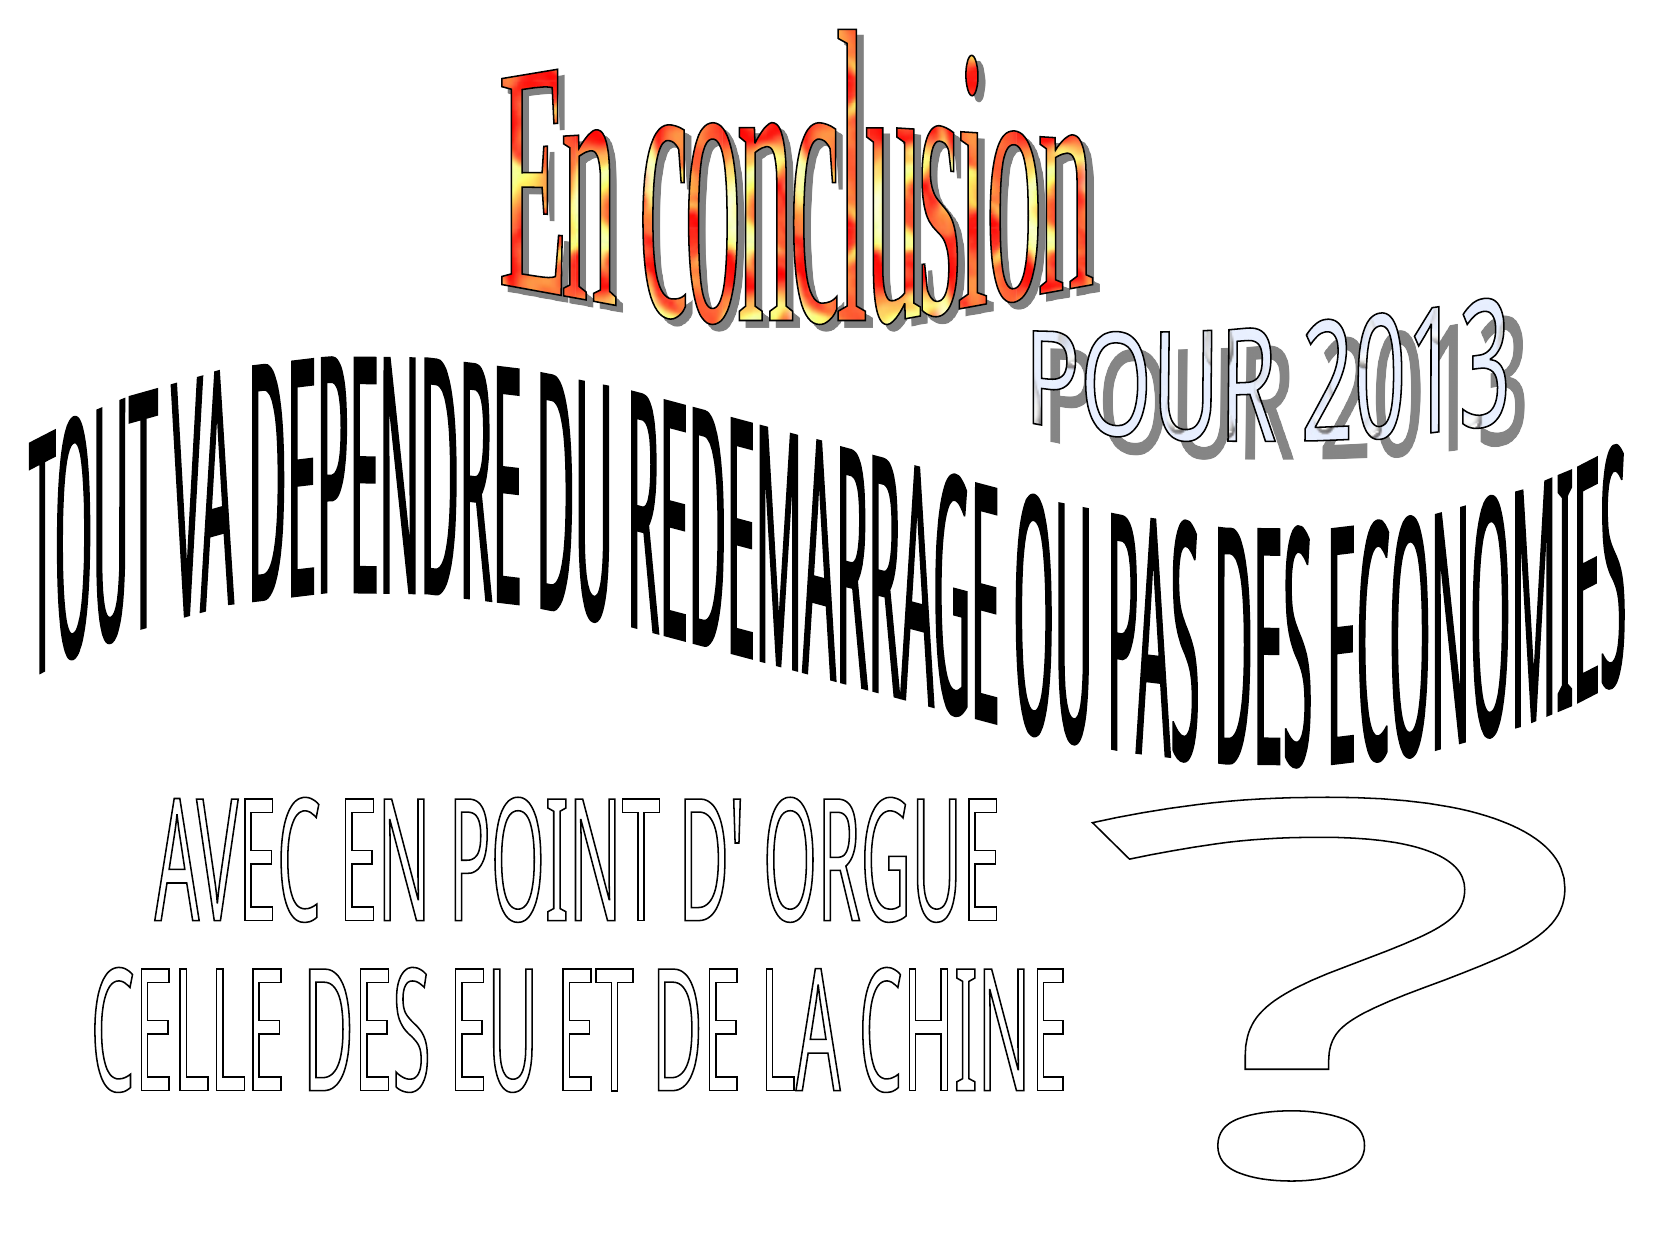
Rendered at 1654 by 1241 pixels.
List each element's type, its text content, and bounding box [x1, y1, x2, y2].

text_box TOUT VA DEPENDRE DU REDEMARRAGE OU PAS DES ECONOMIES [1515, 478, 1552, 728]
text_box AVEC EN POINT D' ORGUE CELLE DES EU ET DE LA CHINE [968, 799, 997, 921]
text_box TOUT VA DEPENDRE DU REDEMARRAGE OU PAS DES ECONOMIES [693, 407, 724, 647]
text_box TOUT VA DEPENDRE DU REDEMARRAGE OU PAS DES ECONOMIES [1359, 520, 1389, 763]
text_box AVEC EN POINT D' ORGUE CELLE DES EU ET DE LA CHINE [658, 969, 699, 1091]
text_box TOUT VA DEPENDRE DU REDEMARRAGE OU PAS DES ECONOMIES [1435, 506, 1466, 751]
text_box TOUT VA DEPENDRE DU REDEMARRAGE OU PAS DES ECONOMIES [29, 430, 56, 674]
text_box TOUT VA DEPENDRE DU REDEMARRAGE OU PAS DES ECONOMIES [497, 366, 519, 605]
text_box TOUT VA DEPENDRE DU REDEMARRAGE OU PAS DES ECONOMIES [975, 483, 997, 725]
text_box TOUT VA DEPENDRE DU REDEMARRAGE OU PAS DES ECONOMIES [1392, 515, 1428, 759]
text_box TOUT VA DEPENDRE DU REDEMARRAGE OU PAS DES ECONOMIES [425, 358, 456, 595]
text_box POUR 2013 [1033, 330, 1076, 426]
text_box TOUT VA DEPENDRE DU REDEMARRAGE OU PAS DES ECONOMIES [1136, 518, 1171, 758]
text_box AVEC EN POINT D' ORGUE CELLE DES EU ET DE LA CHINE [767, 797, 814, 923]
text_box AVEC EN POINT D' ORGUE CELLE DES EU ET DE LA CHINE [862, 967, 901, 1093]
text_box TOUT VA DEPENDRE DU REDEMARRAGE OU PAS DES ECONOMIES [97, 398, 125, 644]
text_box AVEC EN POINT D' ORGUE CELLE DES EU ET DE LA CHINE [281, 797, 319, 923]
text_box TOUT VA DEPENDRE DU REDEMARRAGE OU PAS DES ECONOMIES [1059, 503, 1089, 745]
text_box TOUT VA DEPENDRE DU REDEMARRAGE OU PAS DES ECONOMIES [1016, 494, 1052, 737]
text_box AVEC EN POINT D' ORGUE CELLE DES EU ET DE LA CHINE [909, 969, 948, 1091]
text_box AVEC EN POINT D' ORGUE CELLE DES EU ET DE LA CHINE [396, 967, 428, 1093]
text_box ? [1092, 797, 1565, 1070]
text_box AVEC EN POINT D' ORGUE CELLE DES EU ET DE LA CHINE [766, 968, 841, 1091]
text_box TOUT VA DEPENDRE DU REDEMARRAGE OU PAS DES ECONOMIES [252, 364, 284, 602]
text_box AVEC EN POINT D' ORGUE CELLE DES EU ET DE LA CHINE [709, 969, 738, 1091]
text_box TOUT VA DEPENDRE DU REDEMARRAGE OU PAS DES ECONOMIES [1331, 526, 1354, 765]
text_box TOUT VA DEPENDRE DU REDEMARRAGE OU PAS DES ECONOMIES [57, 416, 90, 660]
text_box AVEC EN POINT D' ORGUE CELLE DES EU ET DE LA CHINE [495, 797, 541, 923]
text_box En conclusion [866, 127, 921, 325]
text_box AVEC EN POINT D' ORGUE CELLE DES EU ET DE LA CHINE [455, 799, 488, 921]
text_box AVEC EN POINT D' ORGUE CELLE DES EU ET DE LA CHINE [917, 799, 956, 923]
text_box TOUT VA DEPENDRE DU REDEMARRAGE OU PAS DES ECONOMIES [1218, 527, 1250, 764]
text_box En conclusion [922, 125, 958, 317]
text_box AVEC EN POINT D' ORGUE CELLE DES EU ET DE LA CHINE [685, 799, 725, 921]
text_box En conclusion [739, 122, 793, 321]
text_box En conclusion [990, 130, 1039, 303]
text_box TOUT VA DEPENDRE DU REDEMARRAGE OU PAS DES ECONOMIES [541, 372, 572, 611]
text_box AVEC EN POINT D' ORGUE CELLE DES EU ET DE LA CHINE [547, 799, 566, 921]
text_box AVEC EN POINT D' ORGUE CELLE DES EU ET DE LA CHINE [622, 799, 660, 921]
text_box En conclusion [965, 55, 978, 96]
text_box AVEC EN POINT D' ORGUE CELLE DES EU ET DE LA CHINE [384, 799, 424, 921]
text_box AVEC EN POINT D' ORGUE CELLE DES EU ET DE LA CHINE [595, 969, 634, 1091]
text_box TOUT VA DEPENDRE DU REDEMARRAGE OU PAS DES ECONOMIES [1473, 495, 1508, 739]
text_box AVEC EN POINT D' ORGUE CELLE DES EU ET DE LA CHINE [824, 799, 860, 921]
text_box ? [1217, 1110, 1365, 1182]
text_box TOUT VA DEPENDRE DU REDEMARRAGE OU PAS DES ECONOMIES [1285, 526, 1311, 769]
text_box TOUT VA DEPENDRE DU REDEMARRAGE OU PAS DES ECONOMIES [632, 391, 659, 634]
text_box En conclusion [688, 122, 738, 325]
text_box AVEC EN POINT D' ORGUE CELLE DES EU ET DE LA CHINE [360, 969, 389, 1091]
text_box AVEC EN POINT D' ORGUE CELLE DES EU ET DE LA CHINE [563, 969, 591, 1091]
text_box TOUT VA DEPENDRE DU REDEMARRAGE OU PAS DES ECONOMIES [464, 362, 492, 602]
text_box AVEC EN POINT D' ORGUE CELLE DES EU ET DE LA CHINE [575, 799, 615, 921]
text_box AVEC EN POINT D' ORGUE CELLE DES EU ET DE LA CHINE [252, 969, 281, 1091]
text_box En conclusion [838, 29, 866, 321]
text_box AVEC EN POINT D' ORGUE CELLE DES EU ET DE LA CHINE [94, 967, 133, 1093]
text_box TOUT VA DEPENDRE DU REDEMARRAGE OU PAS DES ECONOMIES [840, 446, 868, 690]
text_box En conclusion [793, 122, 837, 325]
text_box TOUT VA DEPENDRE DU REDEMARRAGE OU PAS DES ECONOMIES [171, 376, 203, 617]
text_box AVEC EN POINT D' ORGUE CELLE DES EU ET DE LA CHINE [345, 799, 374, 921]
text_box TOUT VA DEPENDRE DU REDEMARRAGE OU PAS DES ECONOMIES [1558, 470, 1572, 712]
text_box TOUT VA DEPENDRE DU REDEMARRAGE OU PAS DES ECONOMIES [291, 358, 314, 597]
text_box AVEC EN POINT D' ORGUE CELLE DES EU ET DE LA CHINE [455, 969, 484, 1091]
text_box TOUT VA DEPENDRE DU REDEMARRAGE OU PAS DES ECONOMIES [1602, 444, 1625, 690]
text_box POUR 2013 [1160, 330, 1212, 442]
text_box AVEC EN POINT D' ORGUE CELLE DES EU ET DE LA CHINE [984, 969, 1024, 1091]
text_box POUR 2013 [1414, 306, 1439, 433]
text_box TOUT VA DEPENDRE DU REDEMARRAGE OU PAS DES ECONOMIES [579, 380, 609, 623]
text_box TOUT VA DEPENDRE DU REDEMARRAGE OU PAS DES ECONOMIES [1577, 457, 1598, 703]
text_box En conclusion [959, 131, 987, 309]
text_box TOUT VA DEPENDRE DU REDEMARRAGE OU PAS DES ECONOMIES [129, 388, 158, 629]
text_box En conclusion [563, 129, 616, 306]
text_box En conclusion [501, 69, 563, 296]
text_box AVEC EN POINT D' ORGUE CELLE DES EU ET DE LA CHINE [1037, 969, 1064, 1091]
text_box TOUT VA DEPENDRE DU REDEMARRAGE OU PAS DES ECONOMIES [1173, 520, 1198, 763]
text_box TOUT VA DEPENDRE DU REDEMARRAGE OU PAS DES ECONOMIES [1258, 528, 1280, 765]
text_box POUR 2013 [1305, 319, 1349, 441]
text_box TOUT VA DEPENDRE DU REDEMARRAGE OU PAS DES ECONOMIES [936, 474, 967, 717]
text_box AVEC EN POINT D' ORGUE CELLE DES EU ET DE LA CHINE [956, 969, 975, 1091]
text_box AVEC EN POINT D' ORGUE CELLE DES EU ET DE LA CHINE [216, 969, 245, 1091]
text_box TOUT VA DEPENDRE DU REDEMARRAGE OU PAS DES ECONOMIES [200, 370, 234, 613]
text_box AVEC EN POINT D' ORGUE CELLE DES EU ET DE LA CHINE [196, 799, 239, 921]
text_box TOUT VA DEPENDRE DU REDEMARRAGE OU PAS DES ECONOMIES [1111, 513, 1137, 751]
text_box AVEC EN POINT D' ORGUE CELLE DES EU ET DE LA CHINE [309, 969, 350, 1091]
text_box En conclusion [642, 124, 686, 320]
text_box AVEC EN POINT D' ORGUE CELLE DES EU ET DE LA CHINE [180, 969, 209, 1091]
text_box TOUT VA DEPENDRE DU REDEMARRAGE OU PAS DES ECONOMIES [321, 356, 347, 594]
text_box En conclusion [1040, 134, 1093, 295]
text_box TOUT VA DEPENDRE DU REDEMARRAGE OU PAS DES ECONOMIES [731, 417, 753, 659]
text_box TOUT VA DEPENDRE DU REDEMARRAGE OU PAS DES ECONOMIES [873, 455, 934, 708]
text_box AVEC EN POINT D' ORGUE CELLE DES EU ET DE LA CHINE [864, 797, 907, 923]
text_box AVEC EN POINT D' ORGUE CELLE DES EU ET DE LA CHINE [154, 798, 200, 921]
text_box TOUT VA DEPENDRE DU REDEMARRAGE OU PAS DES ECONOMIES [802, 439, 836, 682]
text_box TOUT VA DEPENDRE DU REDEMARRAGE OU PAS DES ECONOMIES [664, 399, 686, 641]
text_box AVEC EN POINT D' ORGUE CELLE DES EU ET DE LA CHINE [141, 969, 170, 1091]
text_box AVEC EN POINT D' ORGUE CELLE DES EU ET DE LA CHINE [493, 969, 533, 1093]
text_box TOUT VA DEPENDRE DU REDEMARRAGE OU PAS DES ECONOMIES [760, 425, 798, 671]
text_box POUR 2013 [1462, 298, 1506, 429]
text_box TOUT VA DEPENDRE DU REDEMARRAGE OU PAS DES ECONOMIES [384, 357, 415, 594]
text_box TOUT VA DEPENDRE DU REDEMARRAGE OU PAS DES ECONOMIES [354, 357, 376, 593]
text_box POUR 2013 [1227, 327, 1276, 442]
text_box POUR 2013 [1085, 331, 1147, 437]
text_box POUR 2013 [1358, 312, 1402, 440]
text_box AVEC EN POINT D' ORGUE CELLE DES EU ET DE LA CHINE [244, 799, 273, 921]
